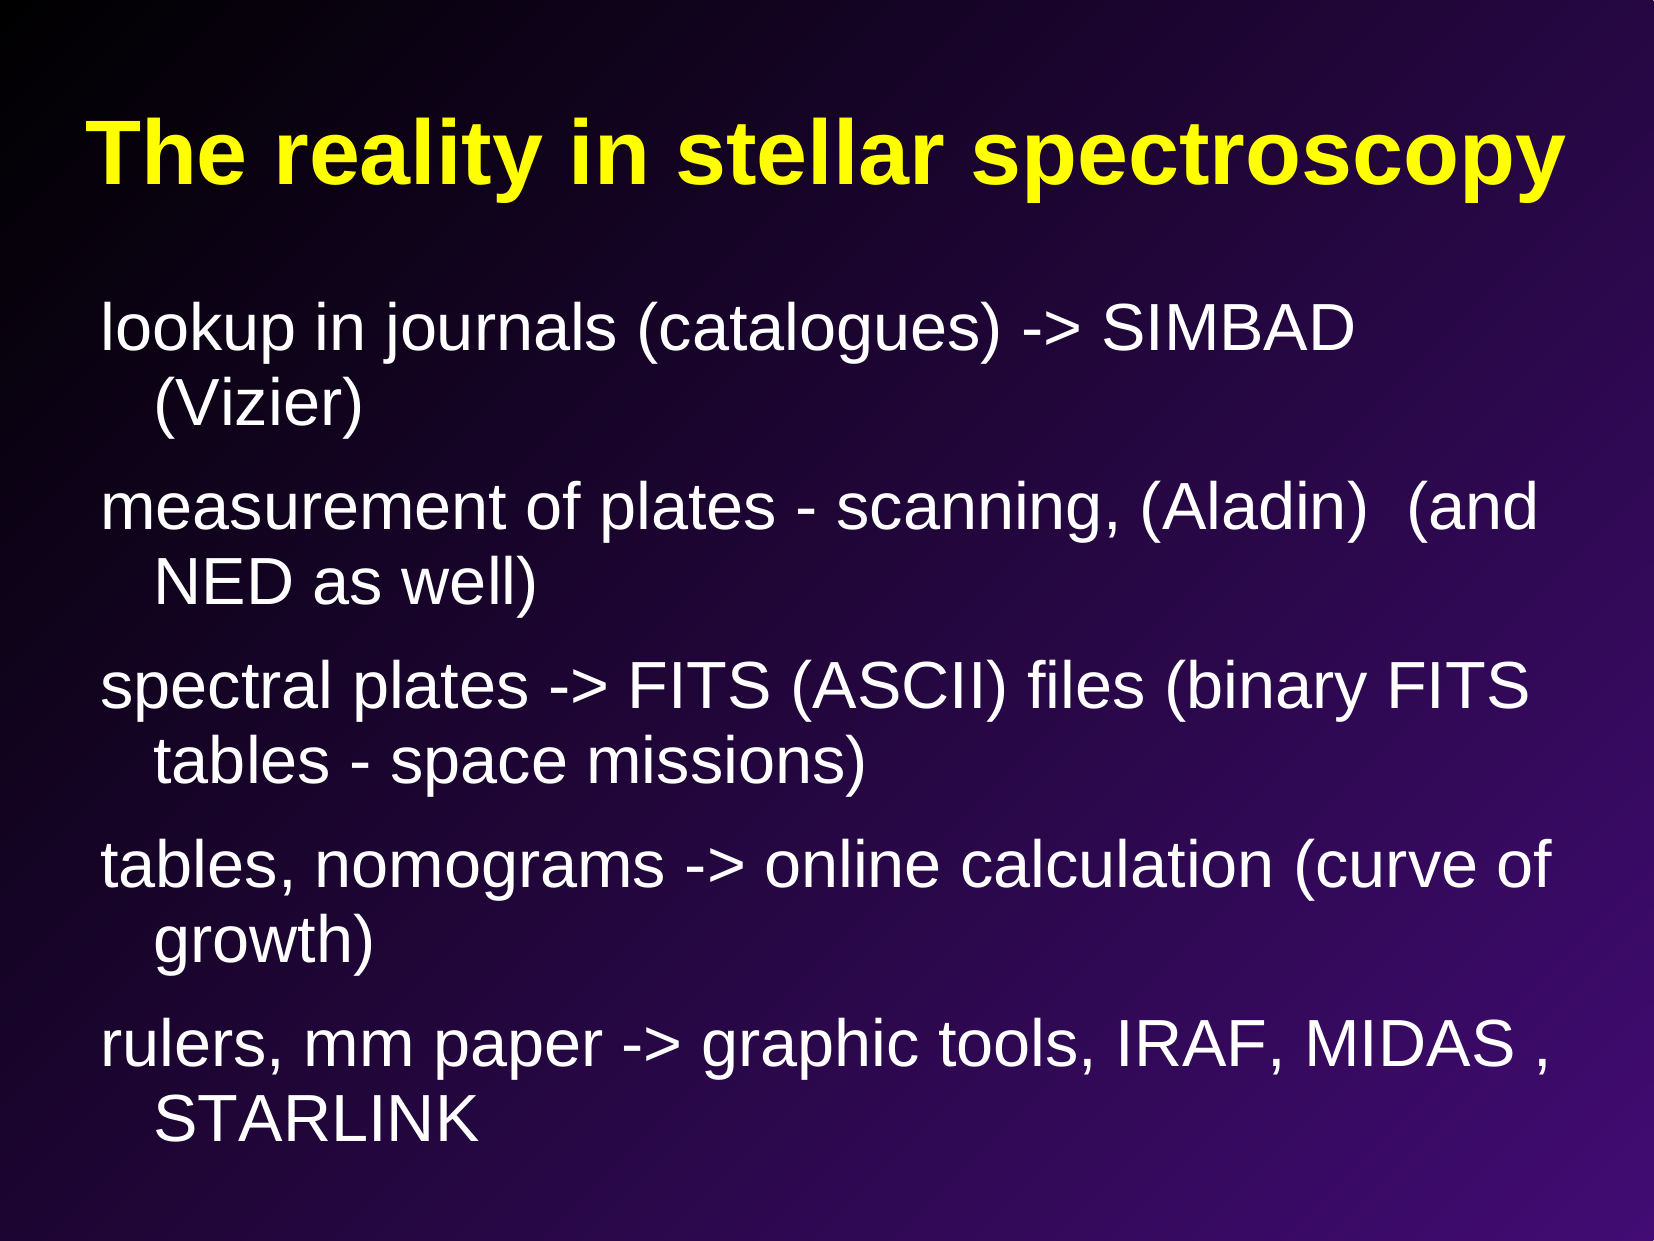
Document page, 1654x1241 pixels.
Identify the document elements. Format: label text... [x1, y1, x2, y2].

list lookup in journals (catalogues) -> SIMBAD (Vizier) measurement of plates - scanning, (Aladin) (and NED as well) spectral plates -> FITS (ASCII) files (binary FITS tables - space missions) tables, nomograms -> online calculation (curve of growth) rulers, mm paper -> graphic tools, IRAF, MIDAS , STARLINK [82, 290, 1571, 1157]
title The reality in stellar spectroscopy [82, 49, 1571, 257]
